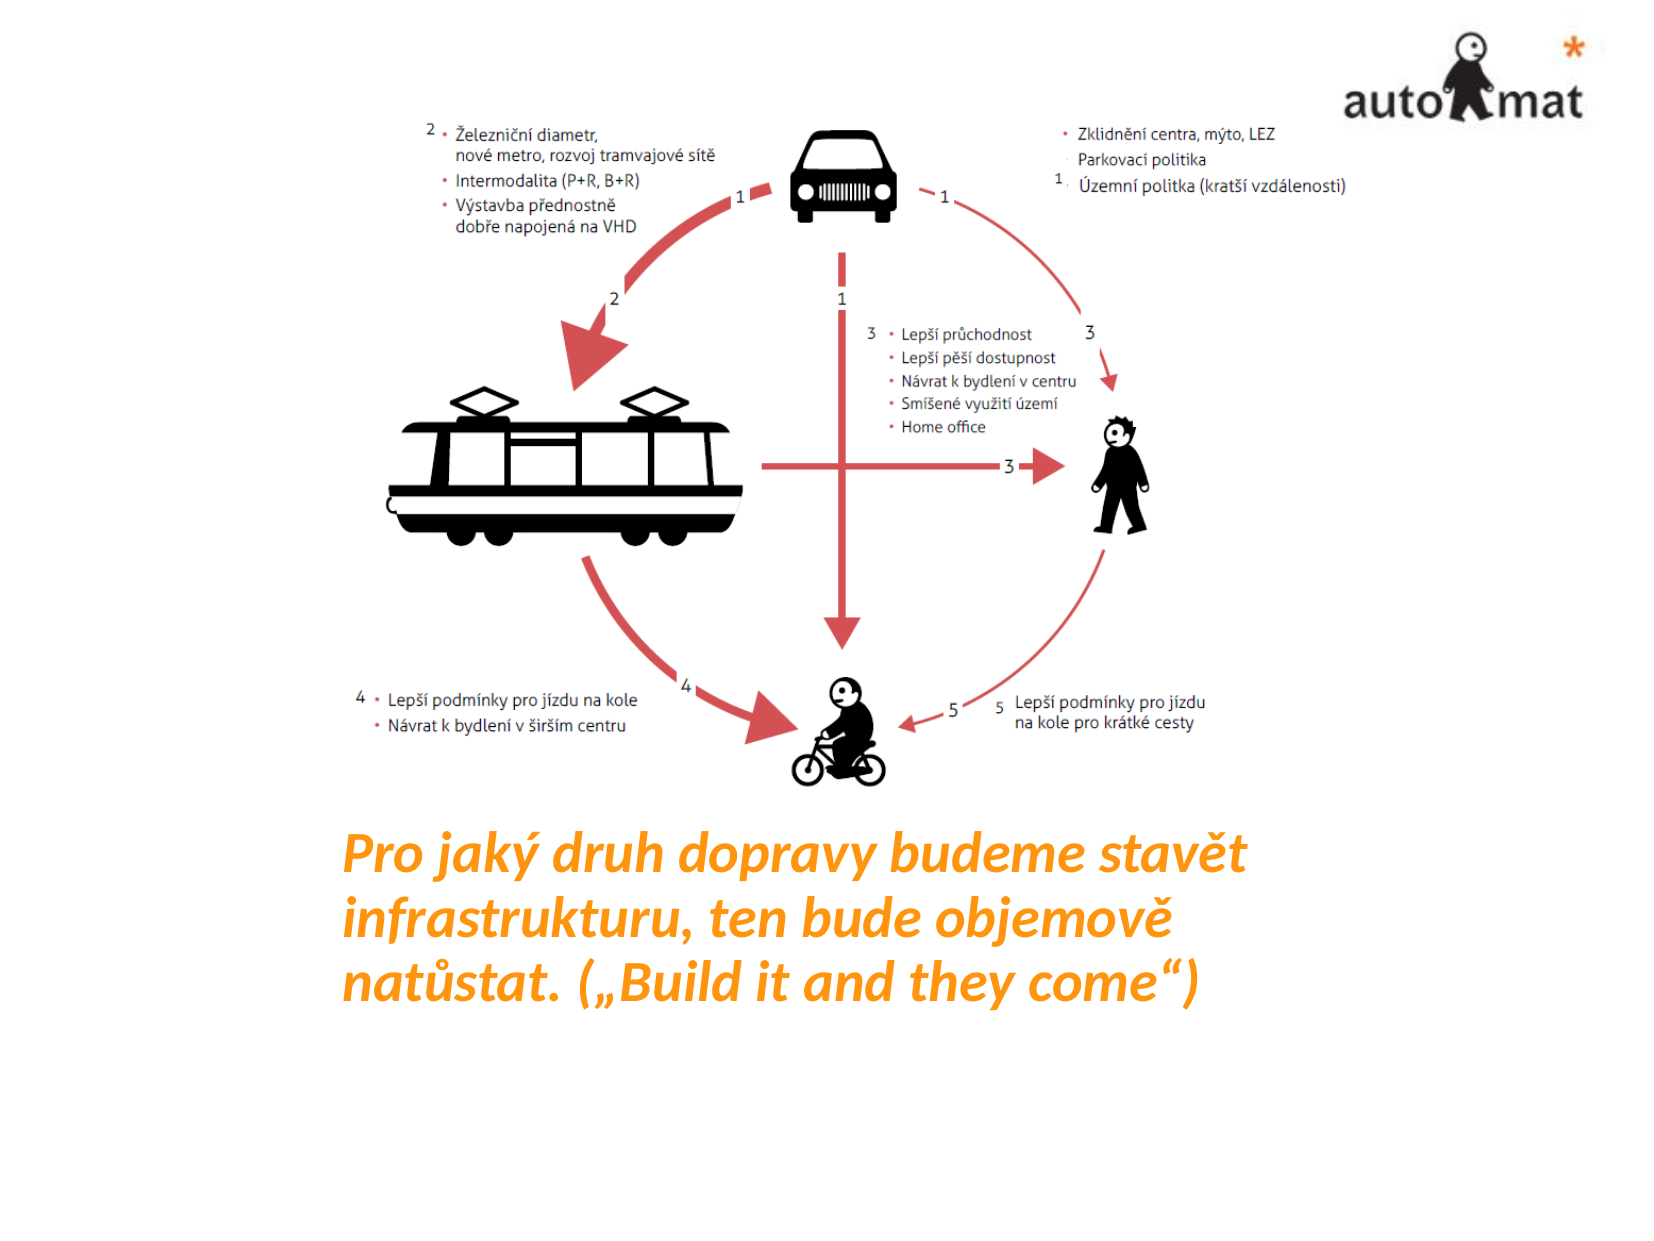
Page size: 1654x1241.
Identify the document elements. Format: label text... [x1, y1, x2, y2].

text_box Pro jaký druh dopravy budeme stavět infrastrukturu, ten bude objemově natůstat. („Build it and they come“) [342, 791, 1264, 1040]
picture [330, 0, 1636, 792]
